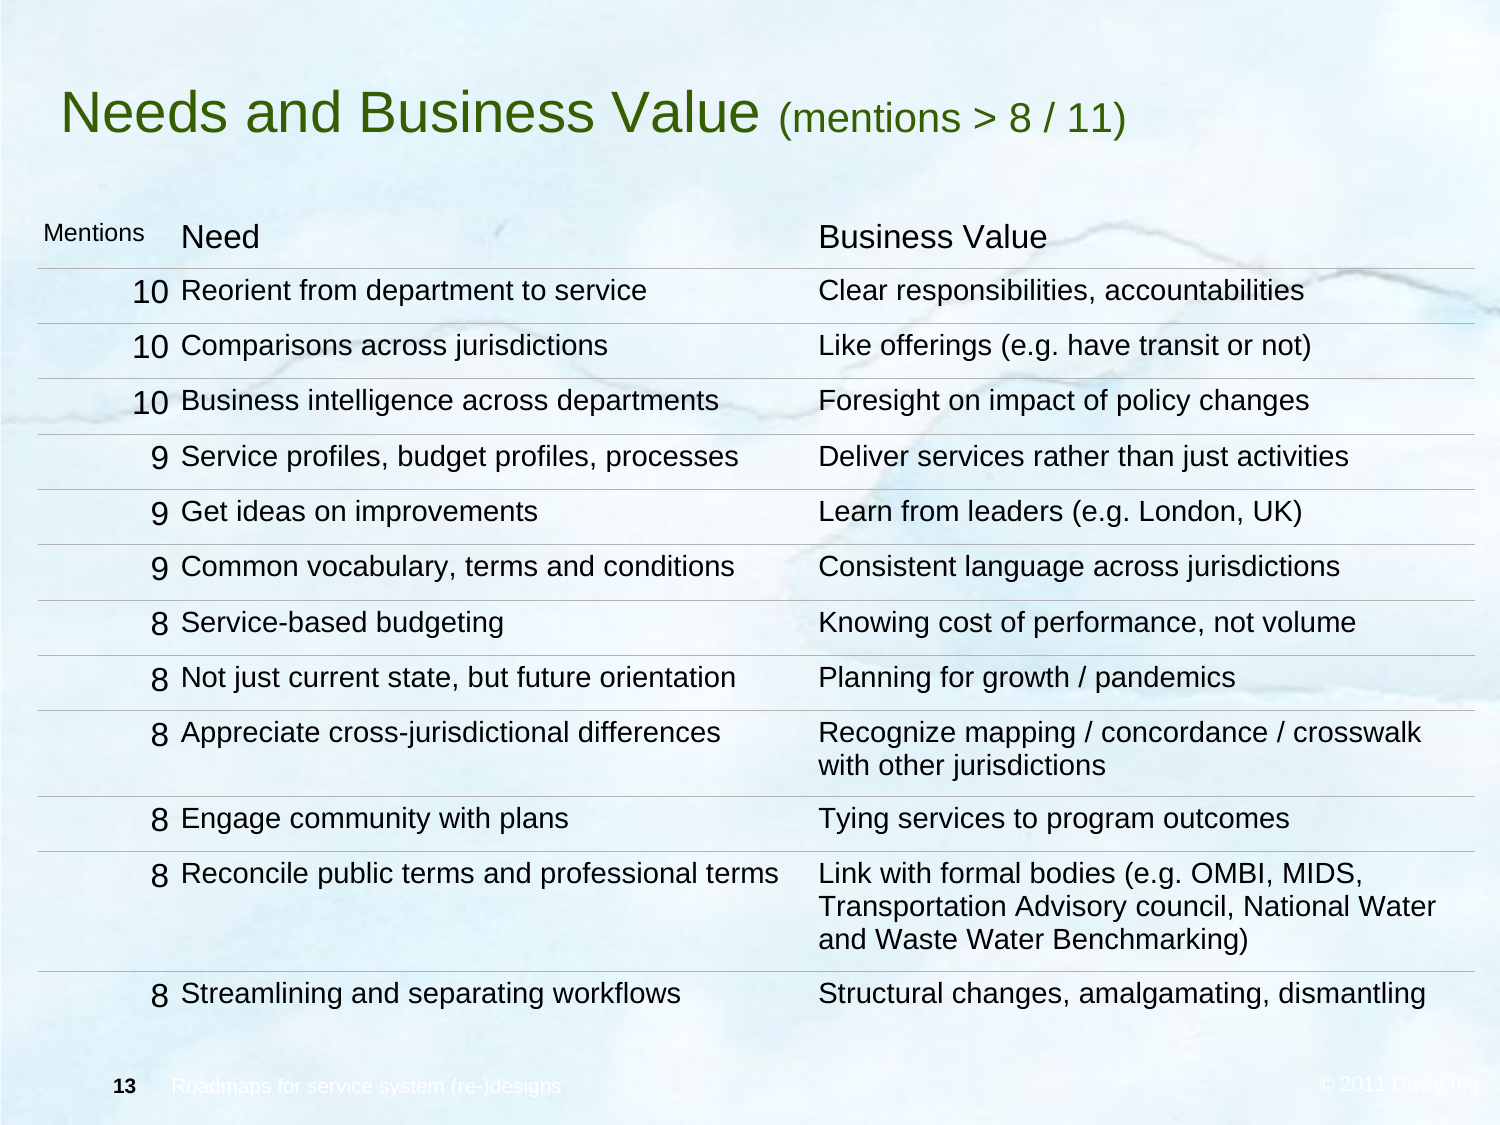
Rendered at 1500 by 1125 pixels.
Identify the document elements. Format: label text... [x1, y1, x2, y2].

table_cell 8 [38, 797, 175, 851]
table_cell 8 [38, 656, 175, 710]
table_cell Structural changes, amalgamating, dismantling [812, 972, 1475, 1027]
table_cell Get ideas on improvements [175, 490, 812, 544]
table_cell Link with formal bodies (e.g. OMBI, MIDS, Transportation Advisory council, National Water and Waste Water Benchmarking) [812, 852, 1475, 971]
table_cell Tying services to program outcomes [812, 797, 1475, 851]
table_cell Recognize mapping / concordance / crosswalk with other jurisdictions [812, 711, 1475, 796]
table_cell Streamlining and separating workflows [175, 972, 812, 1027]
table_cell 10 [38, 269, 175, 323]
table_cell Clear responsibilities, accountabilities [812, 269, 1475, 323]
table_cell 9 [38, 490, 175, 544]
table_cell Knowing cost of performance, not volume [812, 601, 1475, 655]
table_cell Business intelligence across departments [175, 379, 812, 434]
table_cell Like offerings (e.g. have transit or not) [812, 324, 1475, 378]
table_cell Learn from leaders (e.g. London, UK) [812, 490, 1475, 544]
table_cell Reorient from department to service [175, 269, 812, 323]
table_cell Not just current state, but future orientation [175, 656, 812, 710]
table_cell 9 [38, 435, 175, 489]
picture [0, 0, 1500, 1125]
table_header Mentions [38, 212, 175, 268]
table_cell Comparisons across jurisdictions [175, 324, 812, 378]
table_cell Consistent language across jurisdictions [812, 545, 1475, 600]
table_cell 8 [38, 711, 175, 796]
table_cell 10 [38, 379, 175, 434]
table_cell Deliver services rather than just activities [812, 435, 1475, 489]
table_cell Service profiles, budget profiles, processes [175, 435, 812, 489]
table_cell Planning for growth / pandemics [812, 656, 1475, 710]
table_cell 8 [38, 601, 175, 655]
table_cell Foresight on impact of policy changes [812, 379, 1475, 434]
table_header Need [175, 212, 812, 268]
table_cell 10 [38, 324, 175, 378]
table_cell Service-based budgeting [175, 601, 812, 655]
title Needs and Business Value (mentions > 8 / 11) [25, 74, 1378, 201]
table_cell Engage community with plans [175, 797, 812, 851]
table_cell 8 [38, 972, 175, 1027]
table_cell 8 [38, 852, 175, 971]
table_cell 9 [38, 545, 175, 600]
table_header Business Value [812, 212, 1475, 268]
table_cell Appreciate cross-jurisdictional differences [175, 711, 812, 796]
table_cell Reconcile public terms and professional terms [175, 852, 812, 971]
table_cell Common vocabulary, terms and conditions [175, 545, 812, 600]
